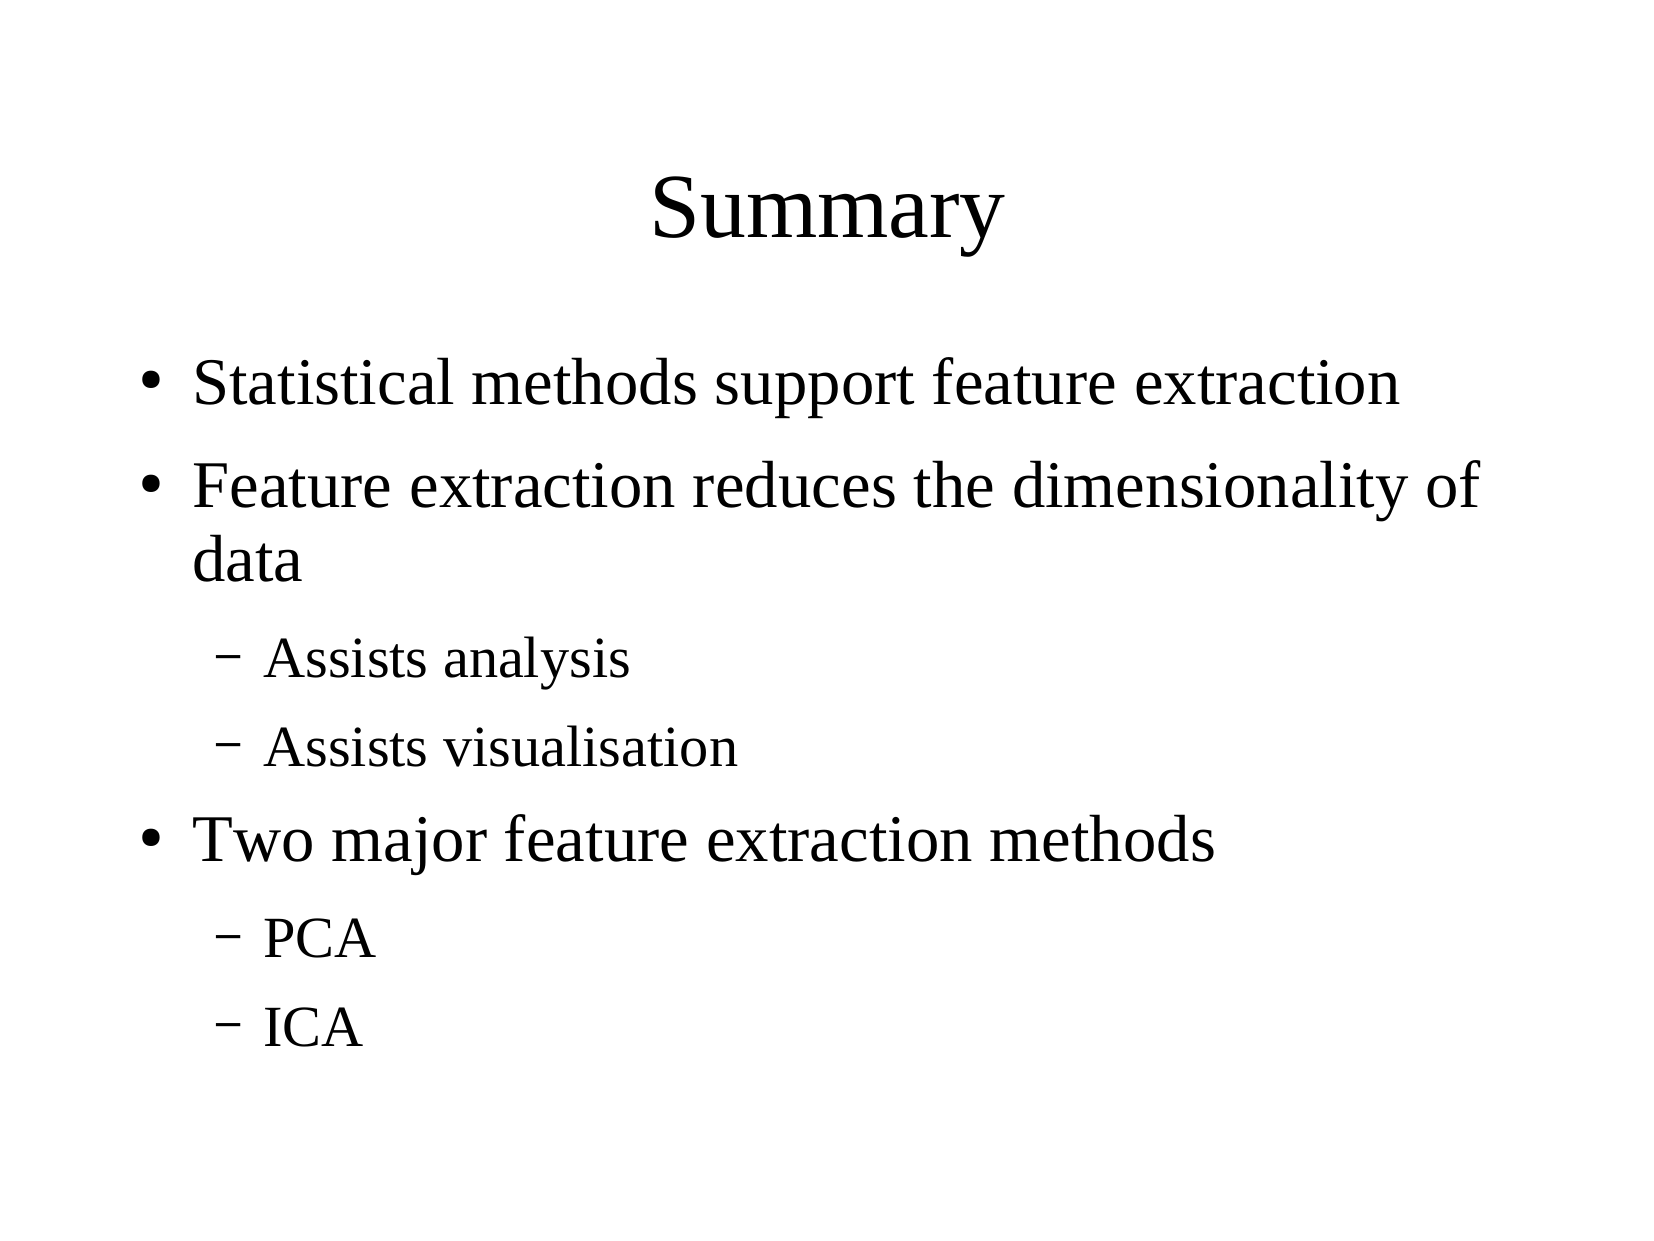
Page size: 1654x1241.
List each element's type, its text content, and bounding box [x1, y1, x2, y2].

title Summary [121, 102, 1534, 311]
list Statistical methods support feature extraction Feature extraction reduces the dimensionality of data Assists analysis Assists visualisation Two major feature extraction methods PCA ICA [121, 344, 1534, 1127]
